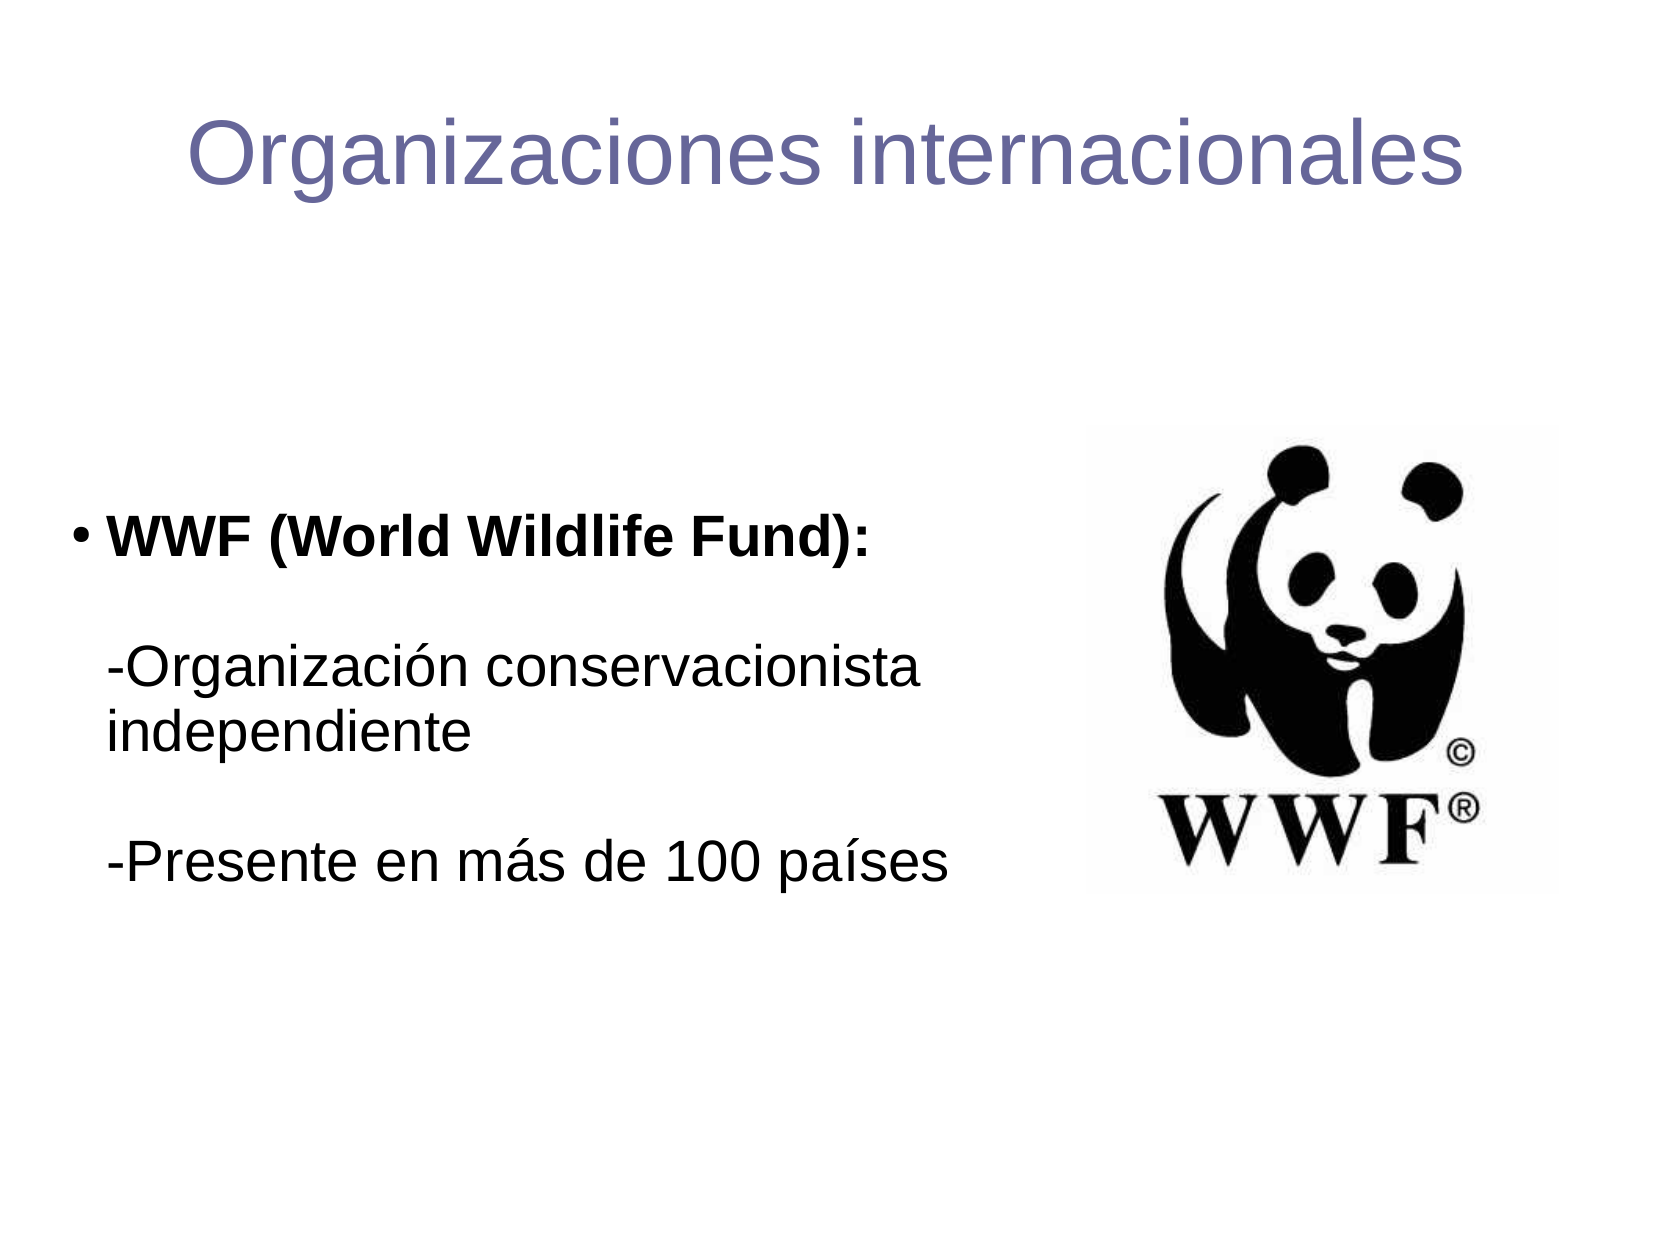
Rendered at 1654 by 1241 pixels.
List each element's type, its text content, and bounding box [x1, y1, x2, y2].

subtitle WWF (World Wildlife Fund): -Organización conservacionista independiente -Presente en más de 100 países [70, 488, 1040, 1188]
picture [1086, 425, 1559, 894]
title Organizaciones internacionales [82, 49, 1571, 257]
